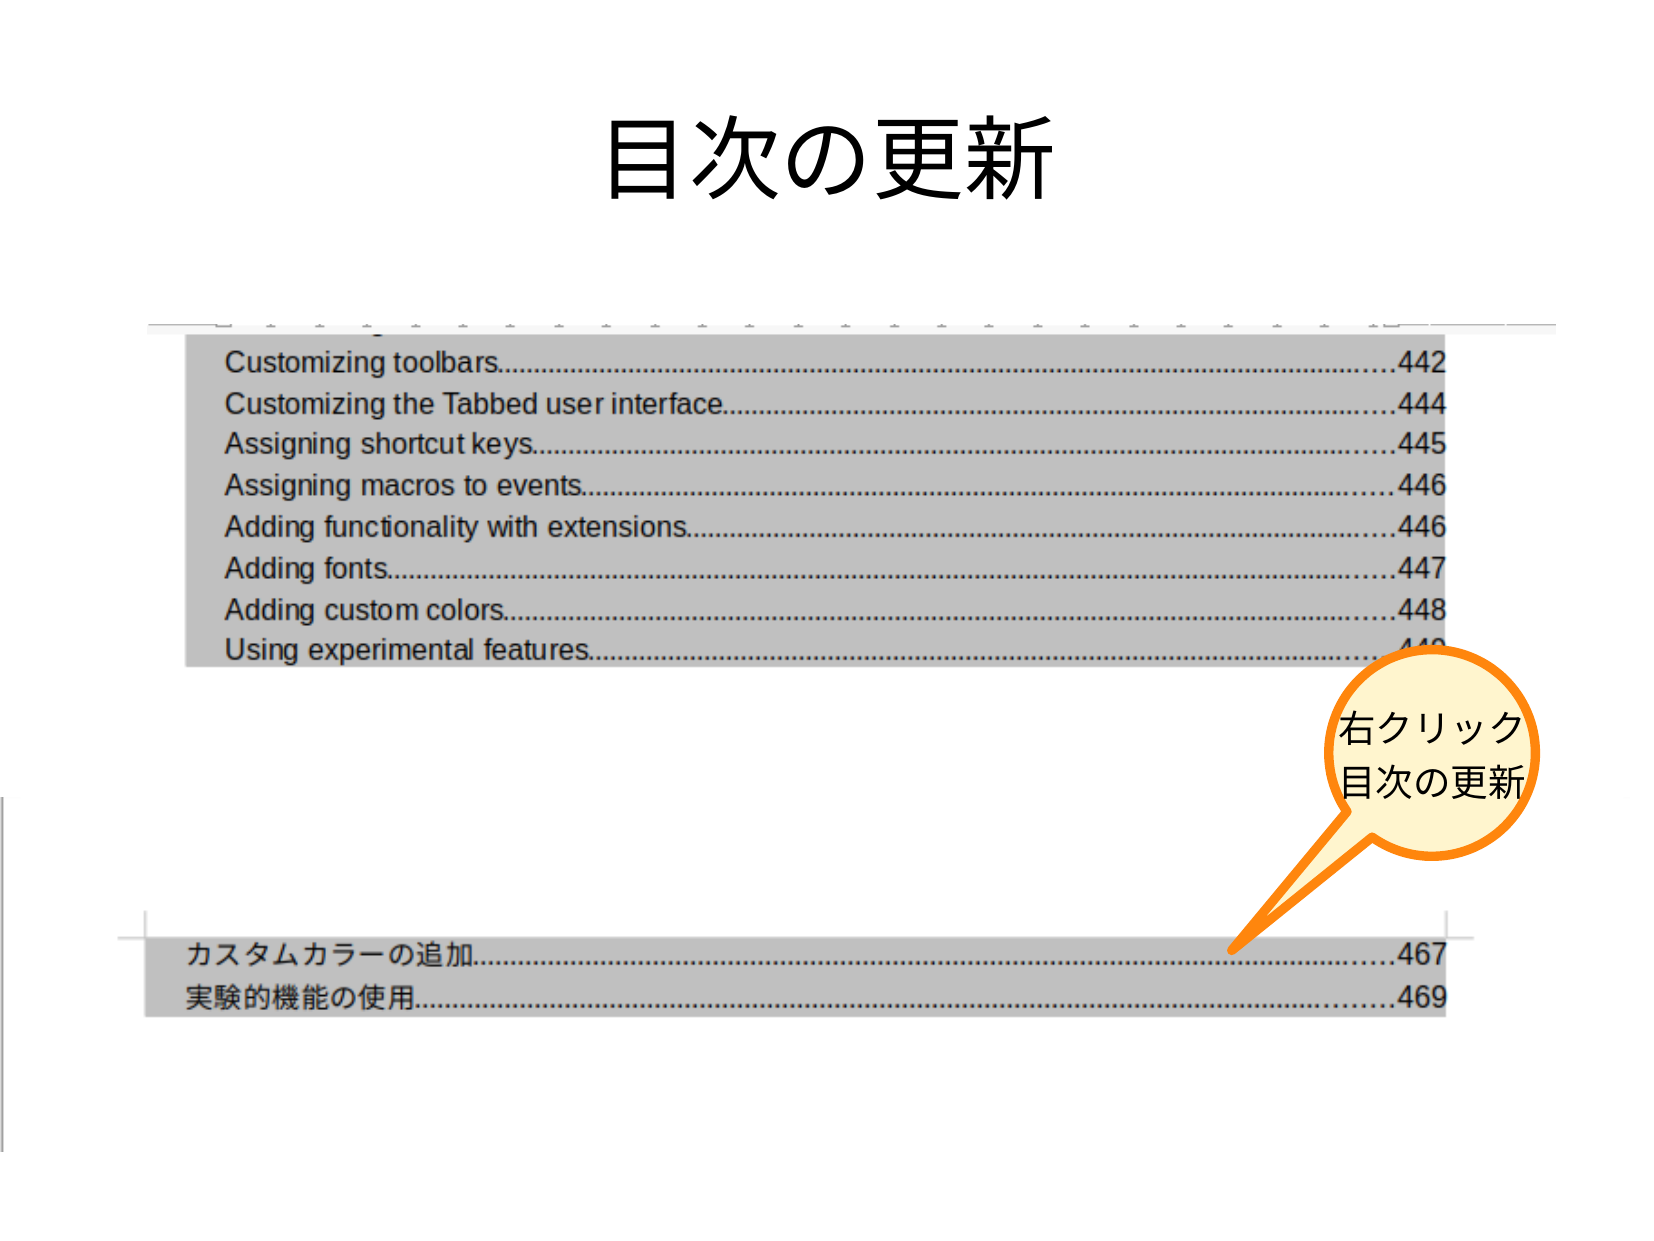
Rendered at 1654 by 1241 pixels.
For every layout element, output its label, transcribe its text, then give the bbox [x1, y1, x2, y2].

picture [0, 797, 1630, 1152]
title 目次の更新 [82, 49, 1571, 257]
text_box 右クリック 目次の更新 [1231, 649, 1536, 951]
picture [147, 324, 1556, 709]
